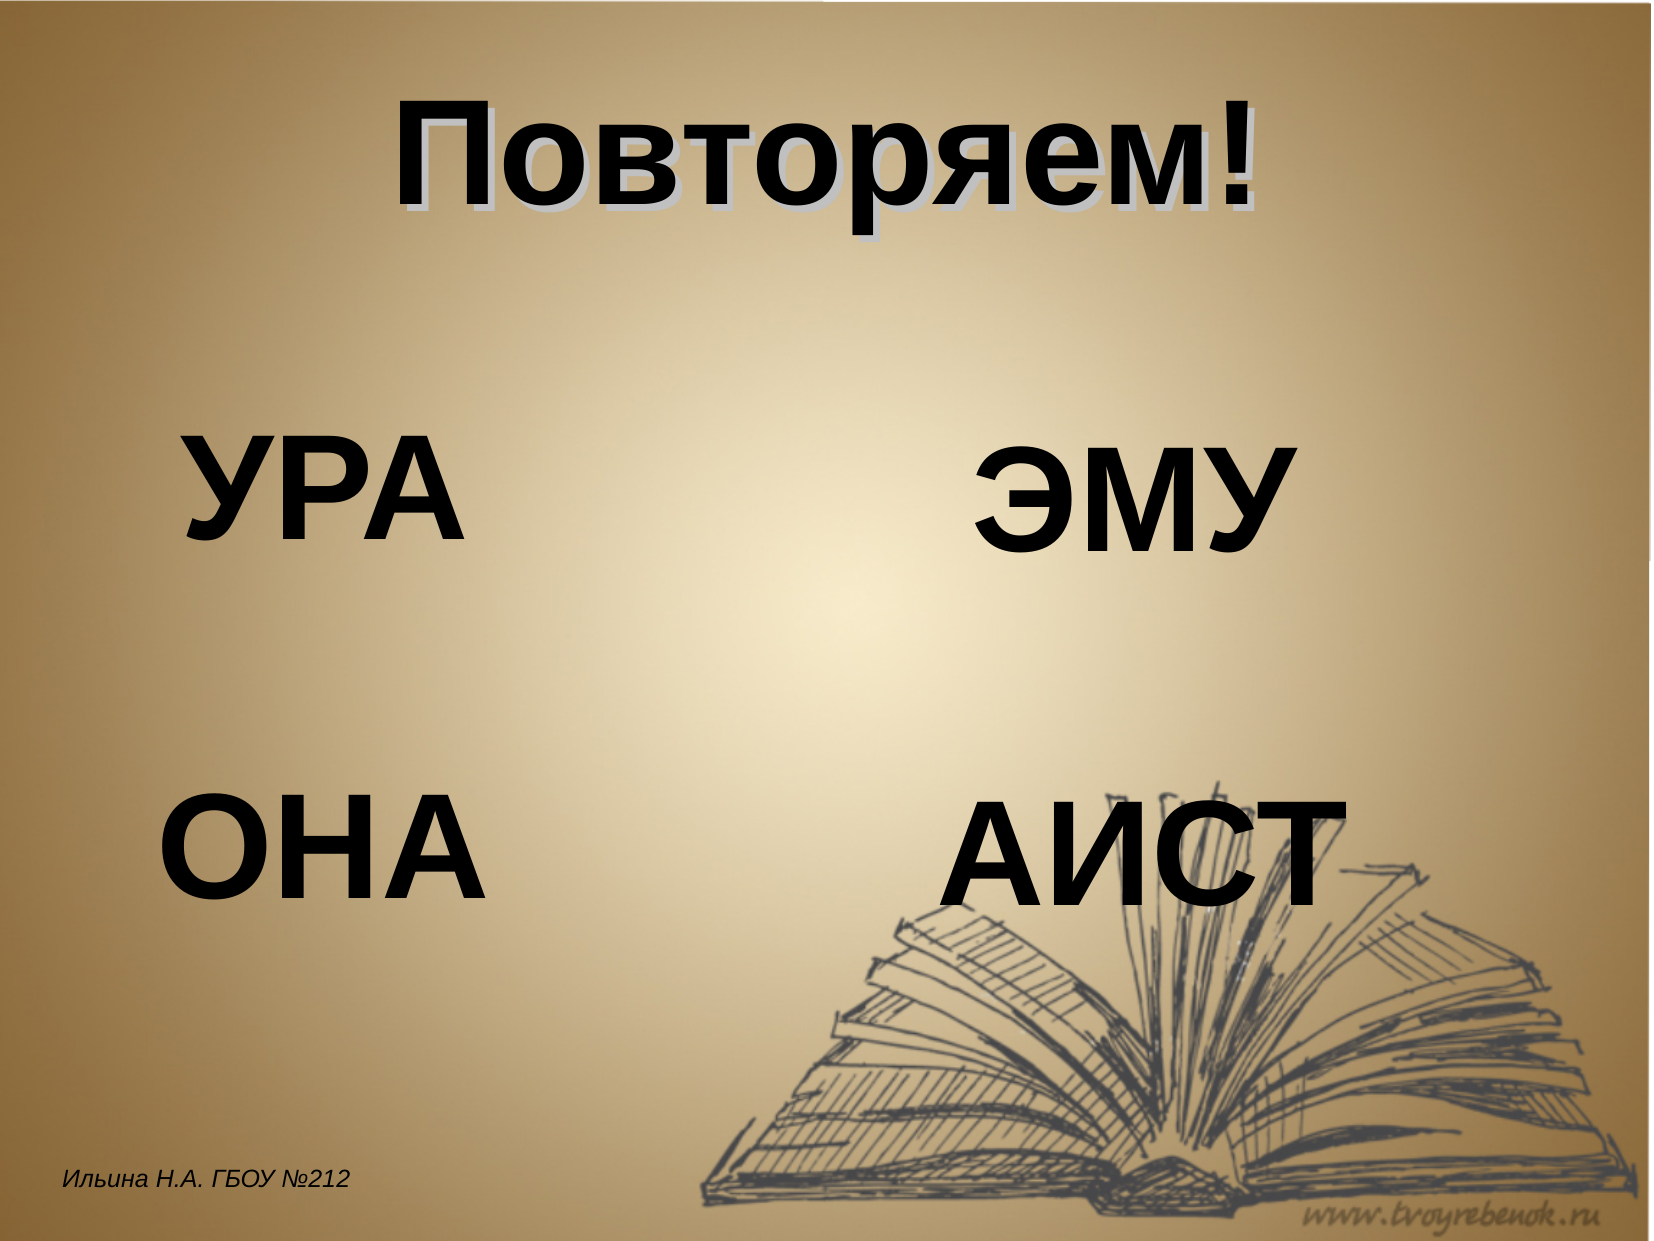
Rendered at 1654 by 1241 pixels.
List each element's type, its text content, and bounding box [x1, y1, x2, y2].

text_box ОНА [141, 755, 591, 939]
text_box УРА [165, 396, 615, 579]
picture [0, 0, 1651, 1241]
text_box ЭМУ [956, 408, 1406, 591]
title Повторяем! [82, 49, 1571, 257]
text_box АИСТ [921, 762, 1371, 945]
text_box Ильина Н.А. ГБОУ №212 [47, 1157, 626, 1201]
